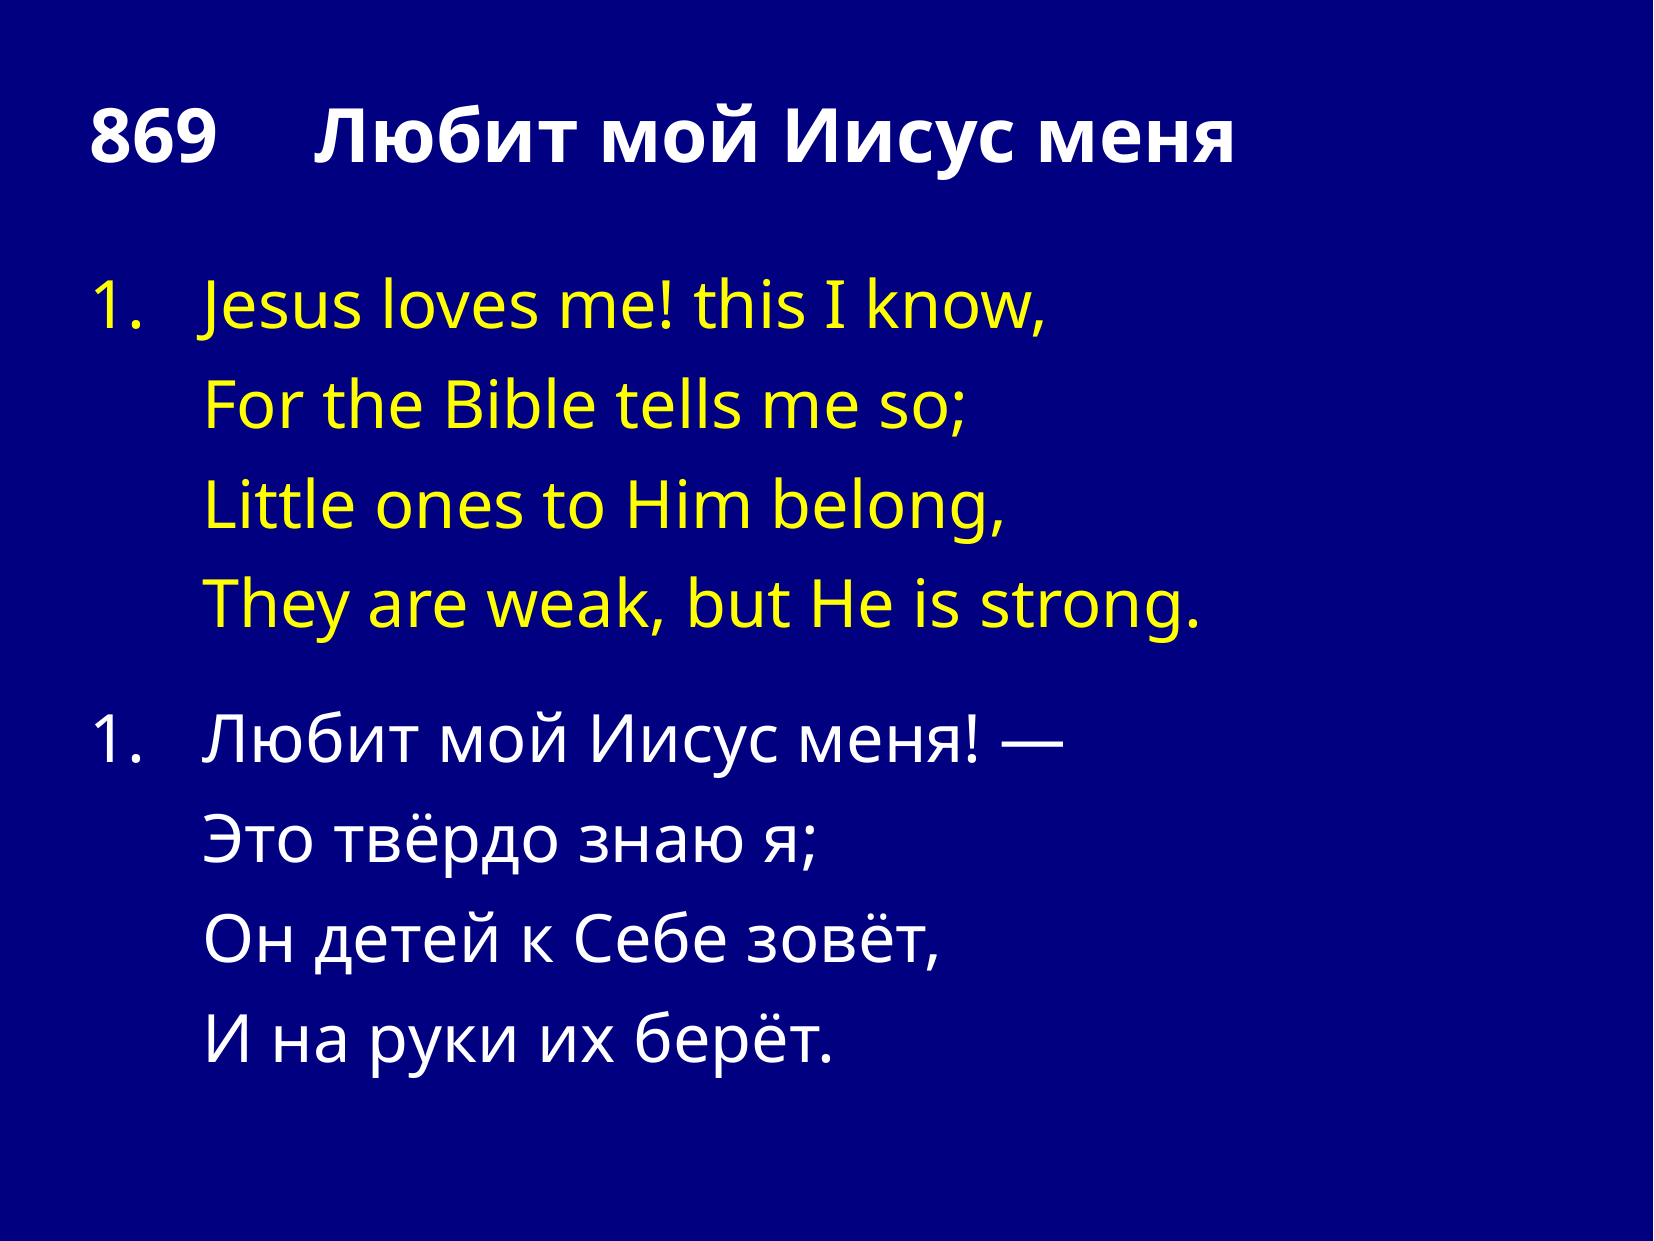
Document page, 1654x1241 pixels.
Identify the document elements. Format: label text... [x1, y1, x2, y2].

text_box 1. Любит мой Иисус меня! — Это твёрдо знаю я; Он детей к Себе зовёт, И на руки их берёт. [75, 675, 1576, 1163]
text_box 869 Любит мой Иисус меня [75, 75, 1576, 188]
text_box 1. Jesus loves me! this I know, For the Bible tells me so; Little ones to Him belong, They are weak, but He is strong. [75, 188, 1576, 638]
